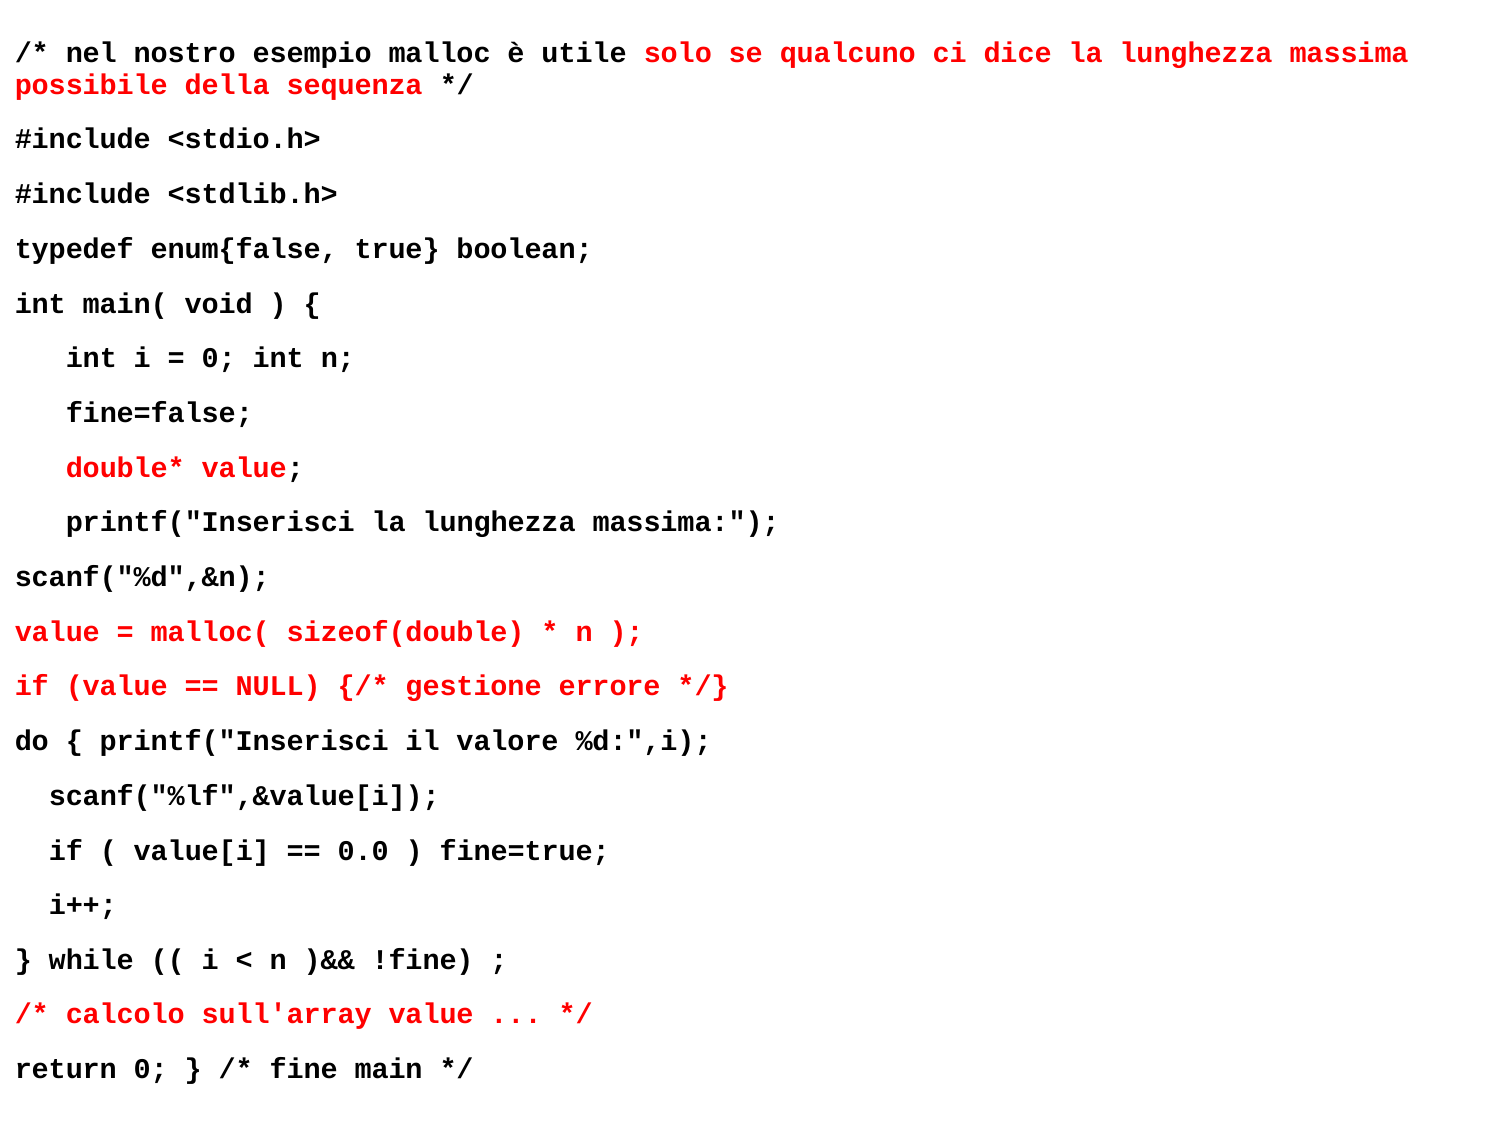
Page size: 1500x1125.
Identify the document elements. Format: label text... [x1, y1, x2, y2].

list /* nel nostro esempio malloc è utile solo se qualcuno ci dice la lunghezza massima possibile della sequenza */ #include <stdio.h> #include <stdlib.h> typedef enum{false, true} boolean; int main( void ) { int i = 0; int n; fine=false; double* value; printf("Inserisci la lunghezza massima:"); scanf("%d",&n); value = malloc( sizeof(double) * n ); if (value == NULL) {/* gestione errore */} do { printf("Inserisci il valore %d:",i); scanf("%lf",&value[i]); if ( value[i] == 0.0 ) fine=true; i++; } while (( i < n )&& !fine) ; /* calcolo sull'array value ... */ return 0; } /* fine main */ [0, 30, 1459, 1102]
